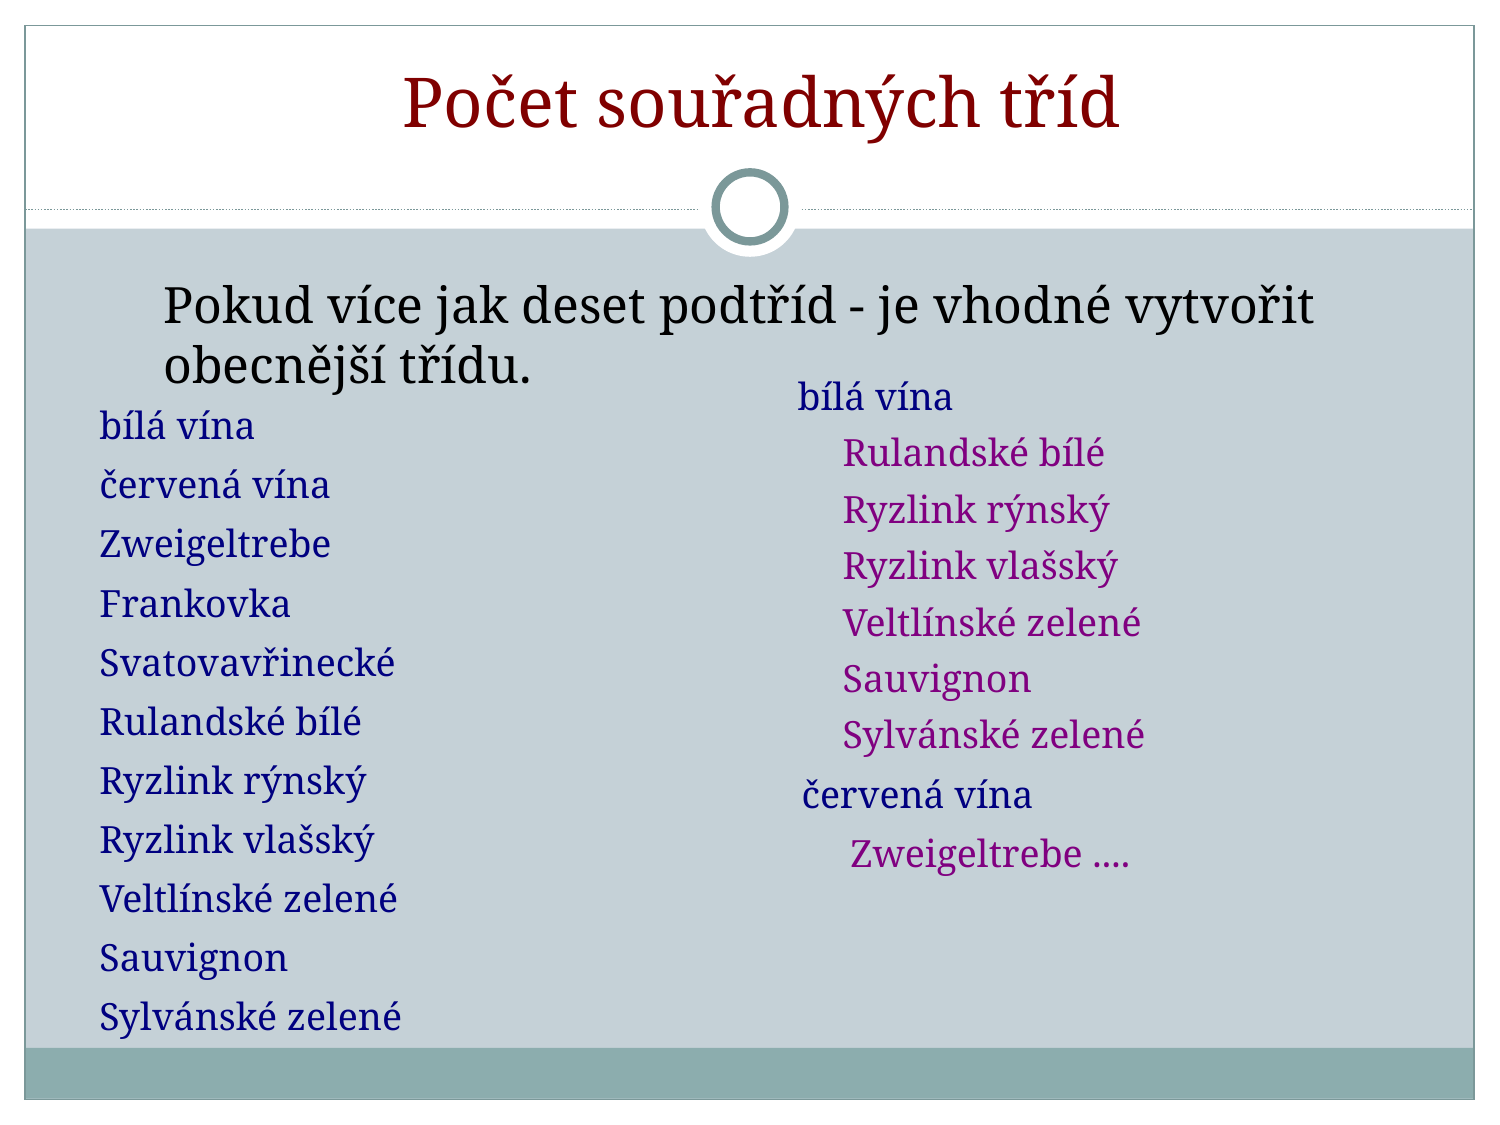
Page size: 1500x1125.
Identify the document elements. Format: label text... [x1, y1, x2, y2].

list bílá vína červená vína Zweigeltrebe Frankovka Svatovavřinecké Rulandské bílé Ryzlink rýnský Ryzlink vlašský Veltlínské zelené Sauvignon Sylvánské zelené [84, 394, 768, 1103]
list bílá vína Rulandské bílé Ryzlink rýnský Ryzlink vlašský Veltlínské zelené Sauvignon Sylvánské zelené červená vína Zweigeltrebe .... [768, 365, 1422, 996]
title Počet souřadných tříd [49, 29, 1450, 170]
list Pokud více jak deset podtříd - je vhodné vytvořit obecnější třídu. [59, 265, 1418, 414]
